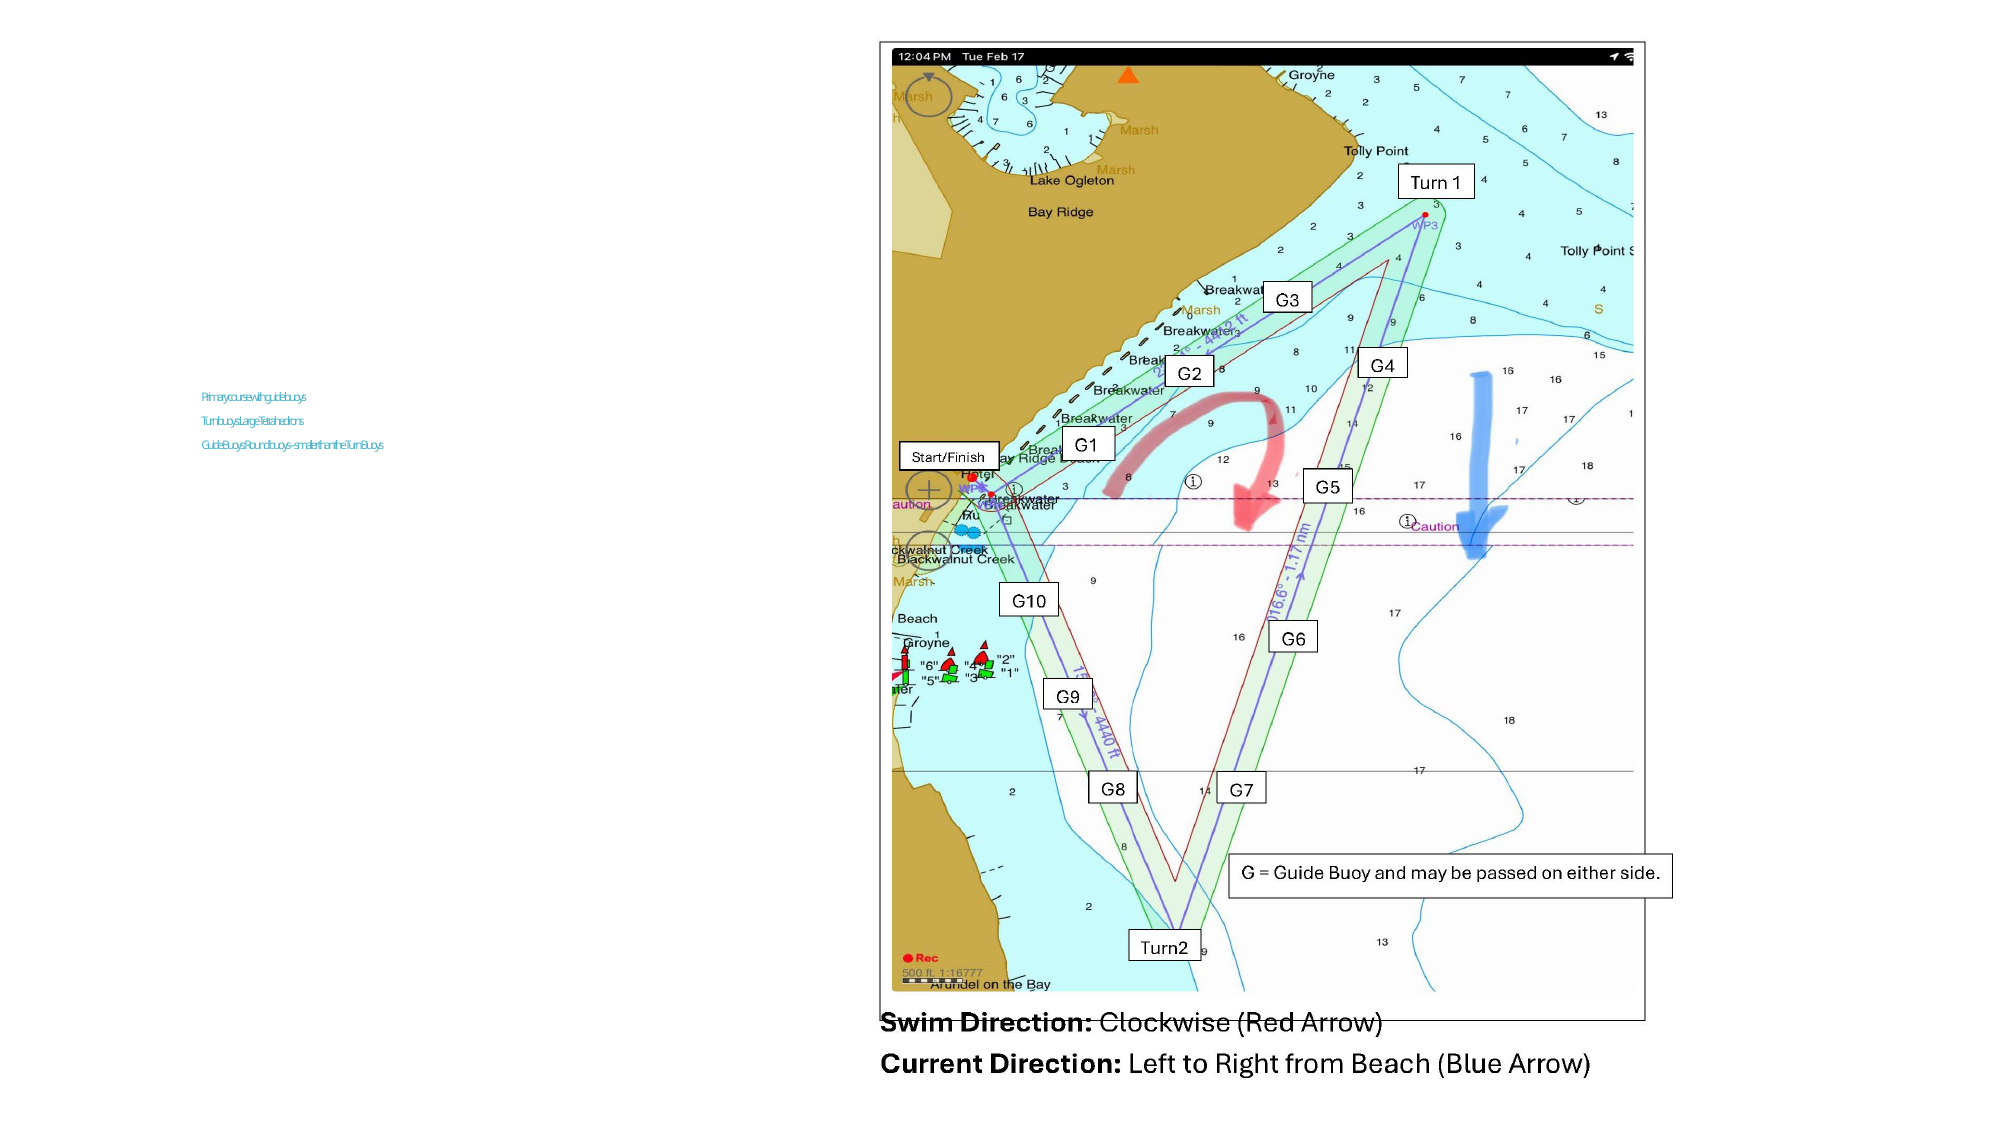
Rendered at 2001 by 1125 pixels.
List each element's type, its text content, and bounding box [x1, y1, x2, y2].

picture [762, 0, 1762, 1125]
title Primary course with guide buoys Turn buoys: Large Tetrahedrons Guide Buoys: Round buoys – smaller than the Turn Buoys [11, 383, 575, 460]
